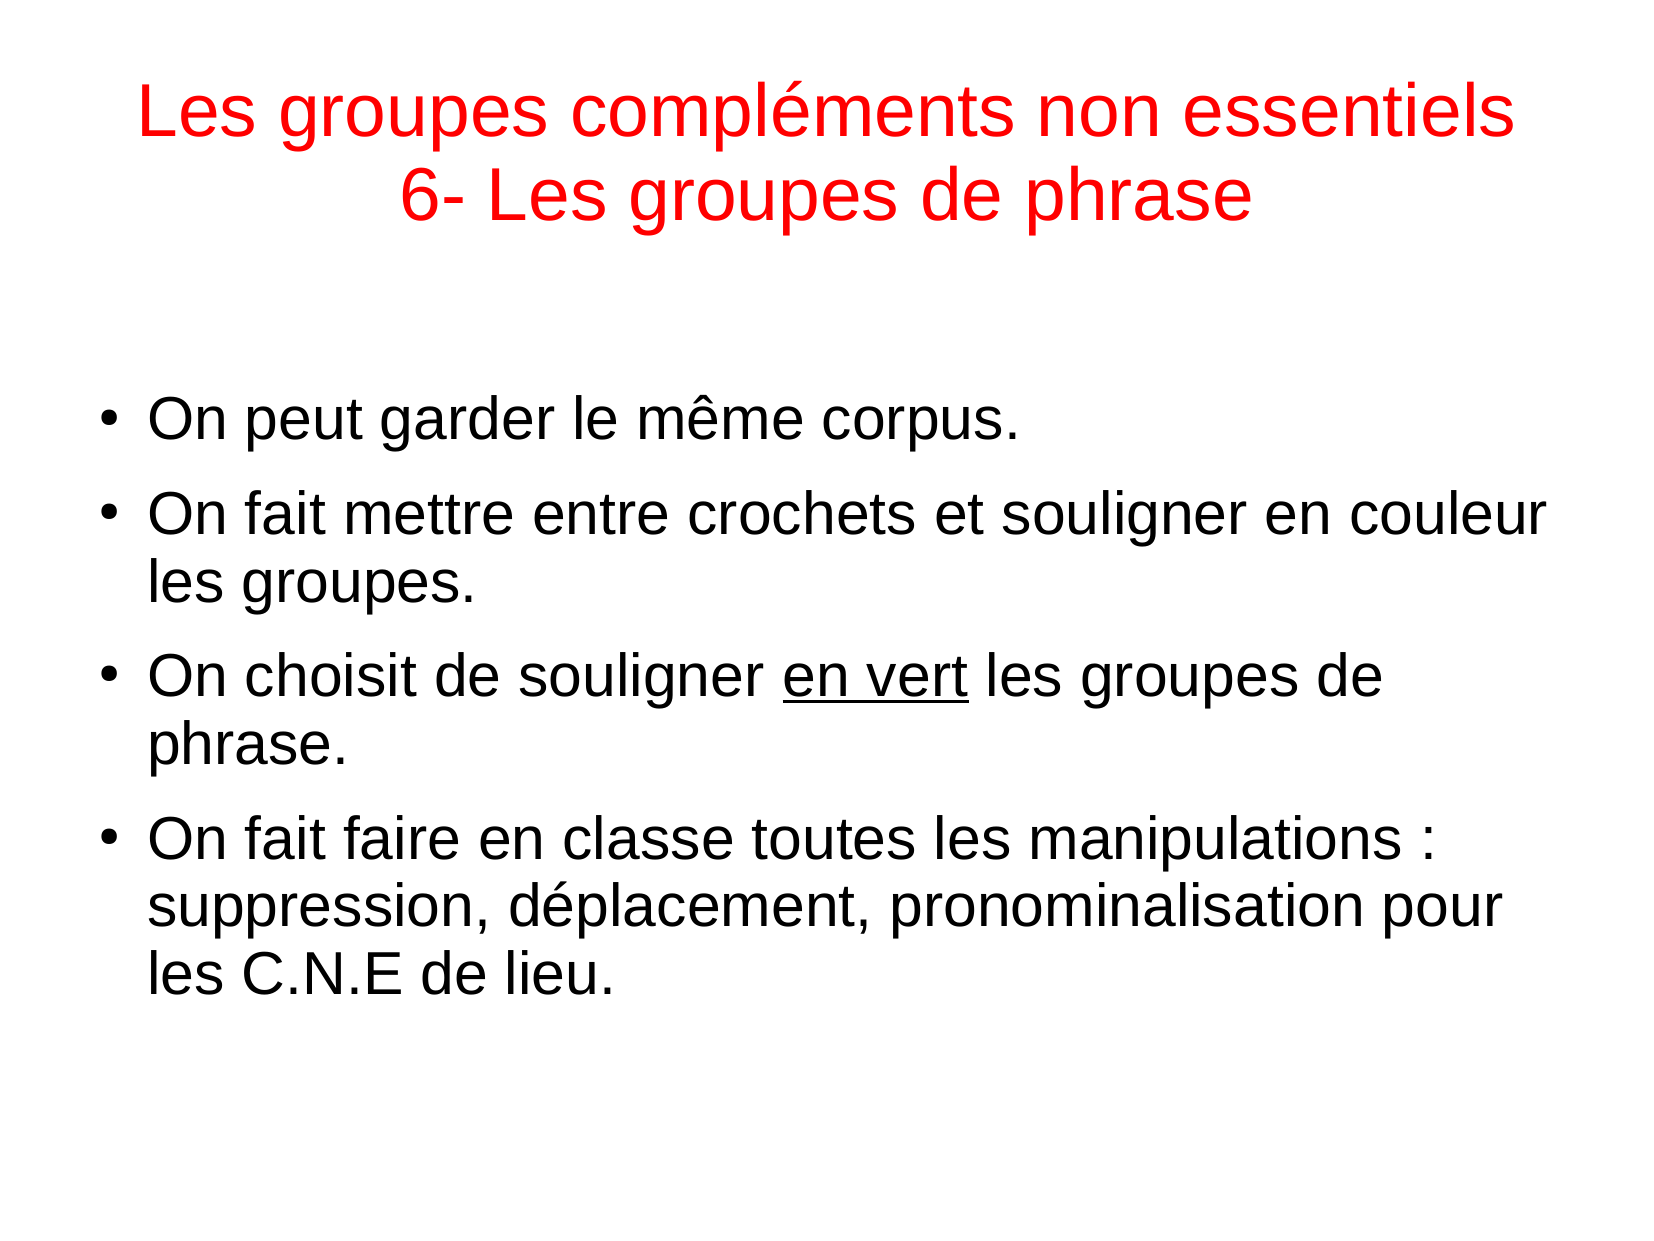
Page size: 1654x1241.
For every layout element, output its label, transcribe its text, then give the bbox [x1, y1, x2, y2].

title Les groupes compléments non essentiels 6- Les groupes de phrase [82, 49, 1571, 257]
list On peut garder le même corpus. On fait mettre entre crochets et souligner en couleur les groupes. On choisit de souligner en vert les groupes de phrase. On fait faire en classe toutes les manipulations : suppression, déplacement, pronominalisation pour les C.N.E de lieu. [82, 290, 1571, 1010]
